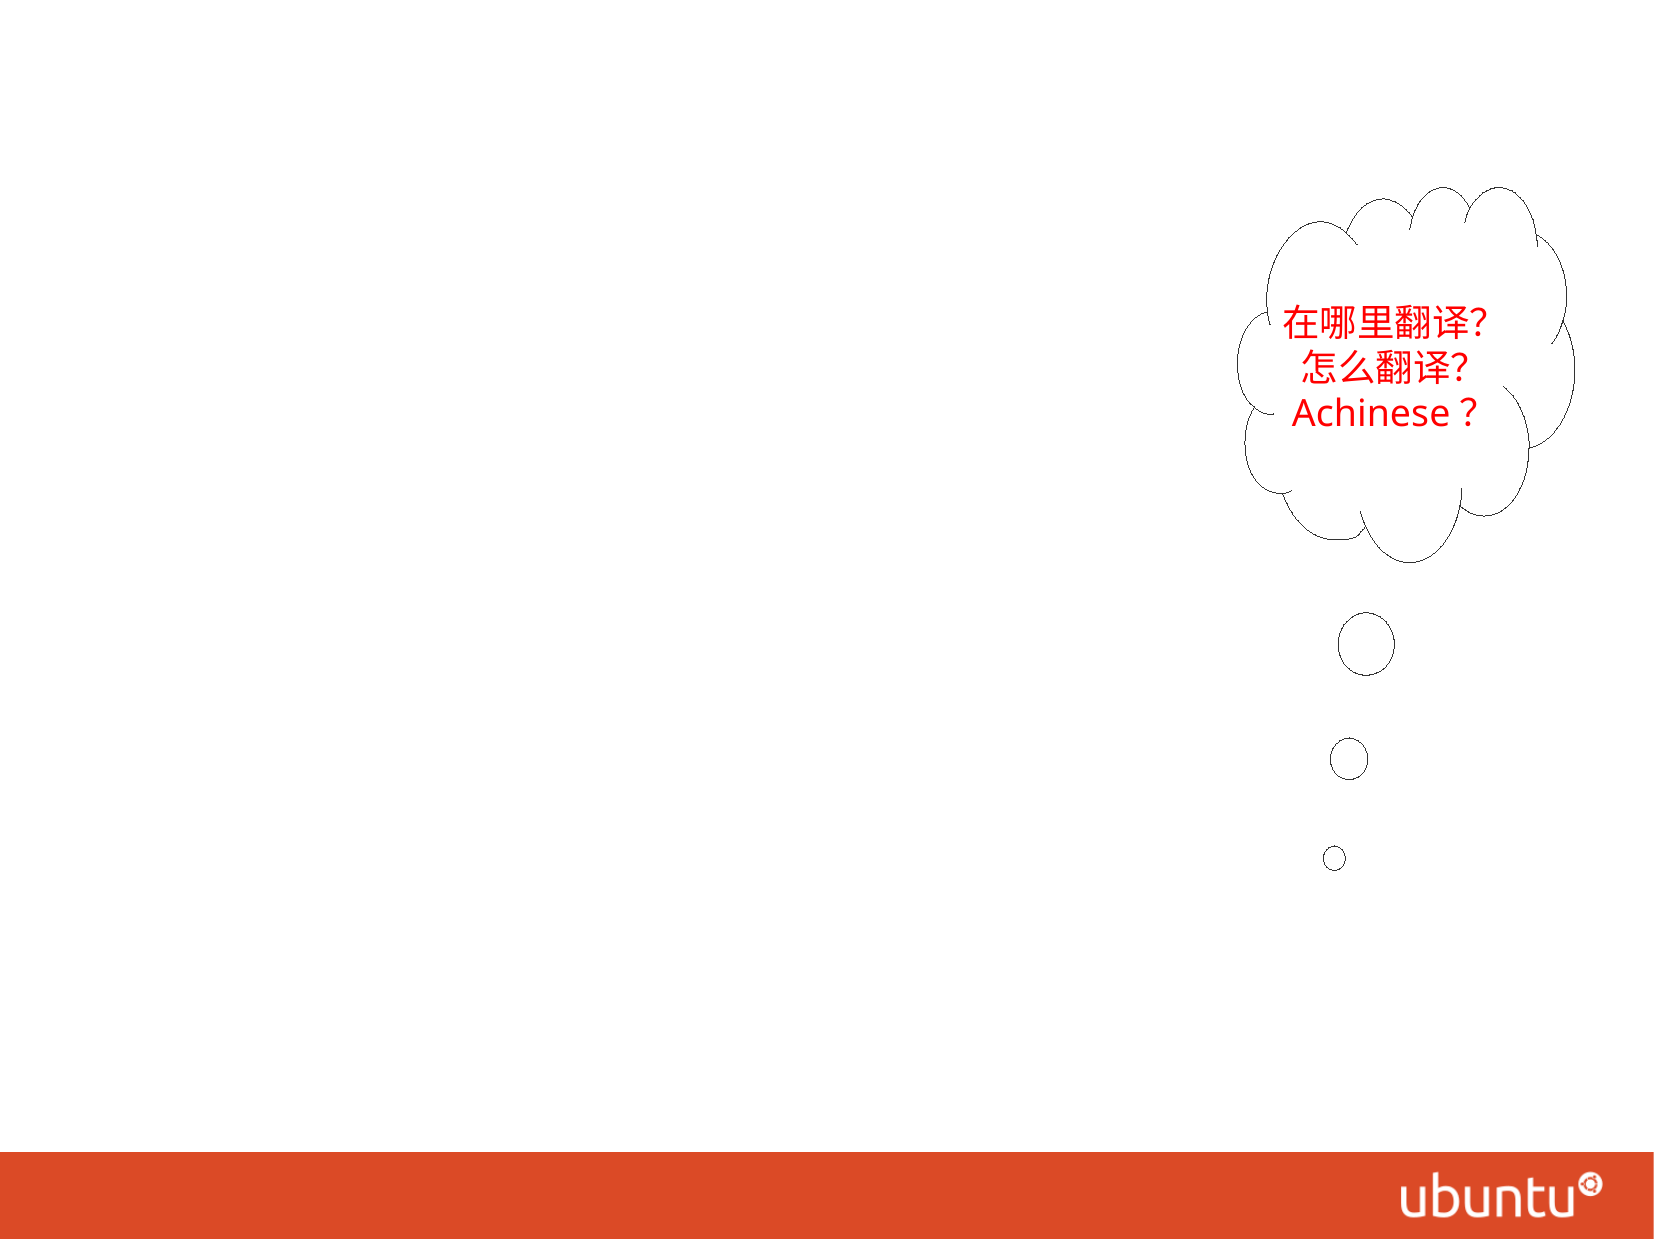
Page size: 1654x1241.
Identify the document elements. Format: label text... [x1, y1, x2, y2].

text_box 在哪里翻译？ 怎么翻译？ Achinese？ [1237, 187, 1575, 563]
text_box 在哪里翻译？ 怎么翻译？ Achinese？ [1323, 845, 1346, 871]
text_box 在哪里翻译？ 怎么翻译？ Achinese？ [1330, 737, 1368, 780]
picture [0, 1152, 1654, 1239]
text_box 在哪里翻译？ 怎么翻译？ Achinese？ [1338, 612, 1395, 676]
